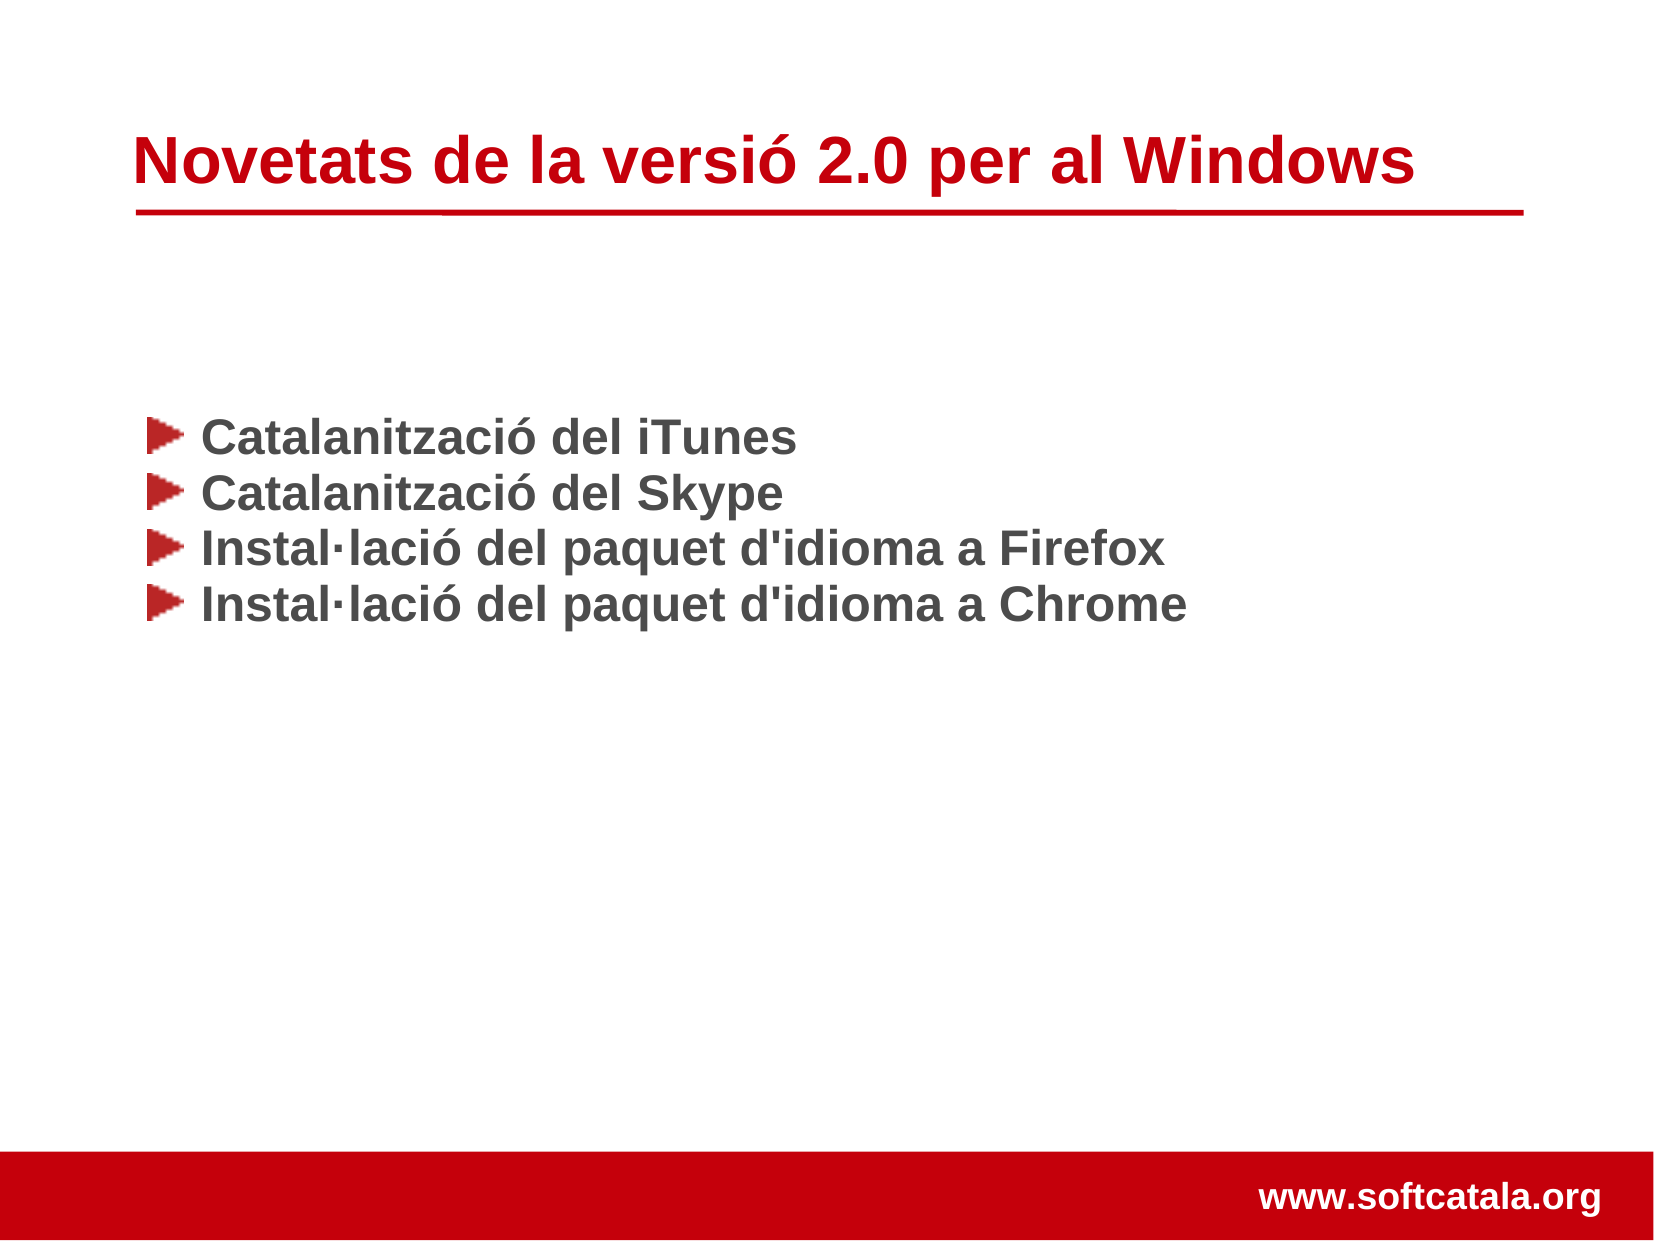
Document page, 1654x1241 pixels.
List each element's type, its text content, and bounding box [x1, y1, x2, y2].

picture [147, 584, 184, 621]
picture [147, 529, 184, 566]
text_box Catalanització del iTunes Catalanització del Skype Instal·lació del paquet d'idioma a Firefox Instal·lació del paquet d'idioma a Chrome [133, 342, 1551, 774]
text_box Novetats de la versió 2.0 per al Windows [118, 112, 1501, 202]
text_box www.softcatala.org [0, 1151, 1654, 1241]
picture [147, 417, 184, 454]
picture [147, 473, 184, 510]
